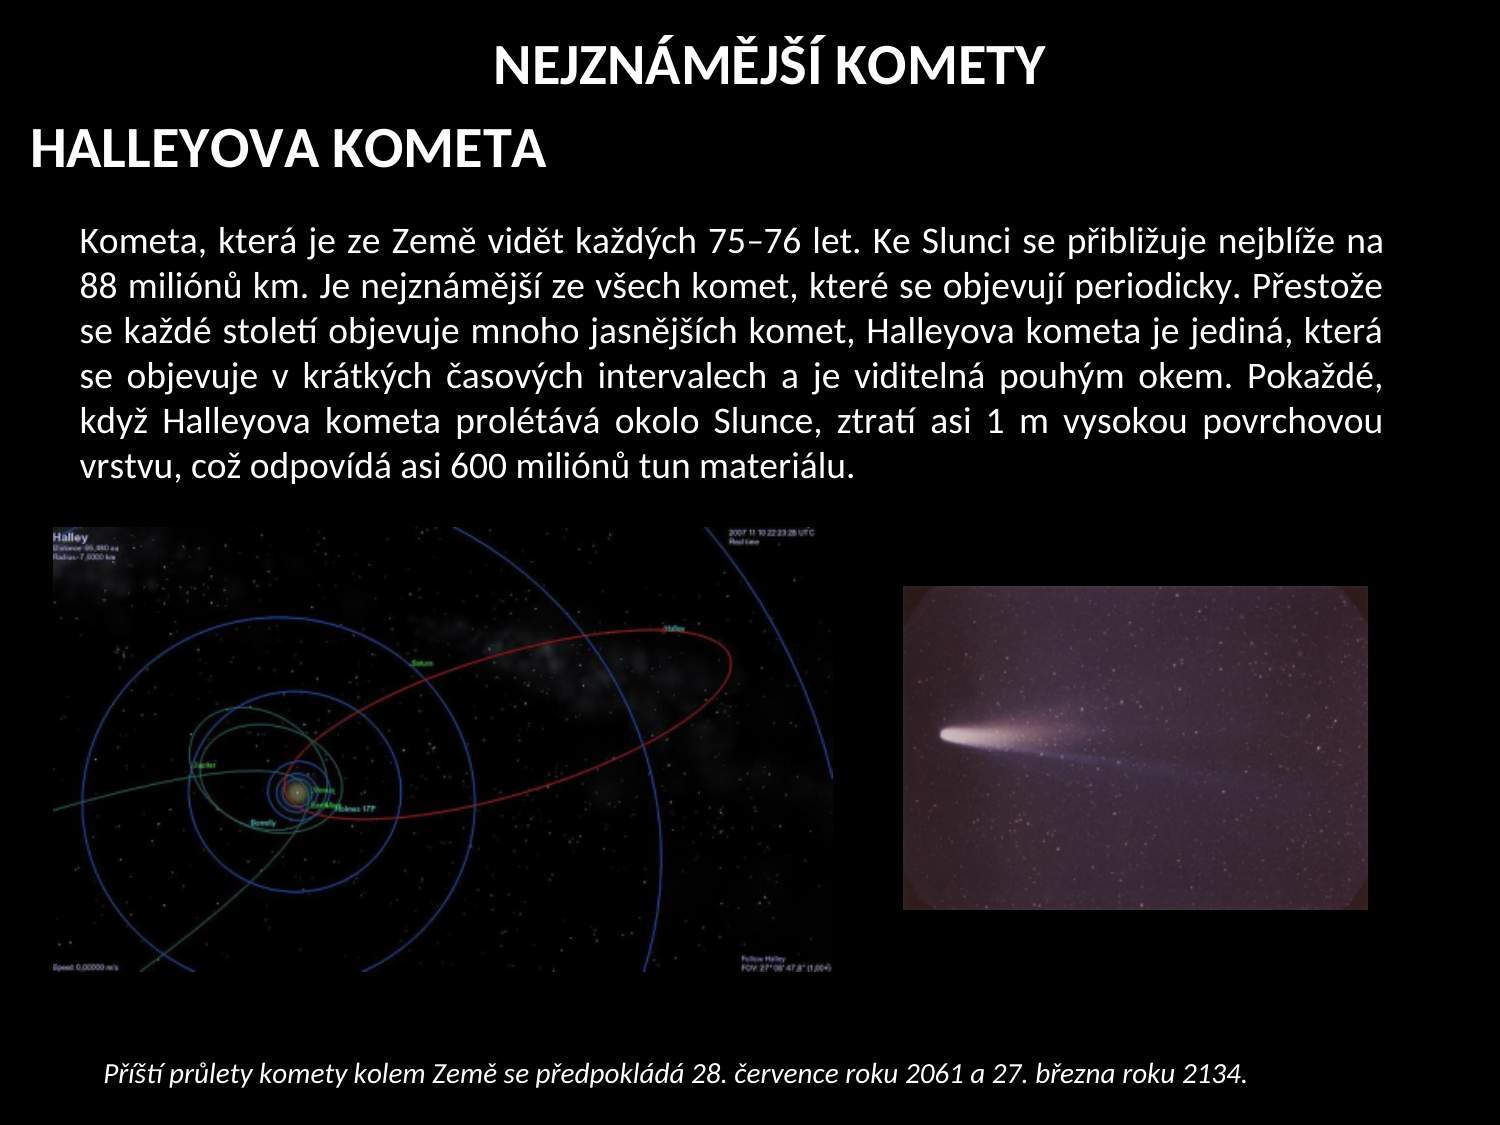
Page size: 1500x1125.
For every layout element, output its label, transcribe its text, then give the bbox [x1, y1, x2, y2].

text_box Příští průlety komety kolem Země se předpokládá 28. července roku 2061 a 27. března roku 2134. [88, 1046, 1388, 1098]
picture [903, 586, 1368, 910]
text_box NEJZNÁMĚJŠÍ KOMETY [479, 19, 1061, 105]
picture [53, 527, 833, 972]
text_box HALLEYOVA KOMETA [15, 101, 563, 188]
text_box Kometa, která je ze Země vidět každých 75−76 let. Ke Slunci se přibližuje nejblíže na 88 miliónů km. Je nejznámější ze všech komet, které se objevují periodicky. Přestože se každé století objevuje mnoho jasnějších komet, Halleyova kometa je jediná, která se objevuje v krátkých časových intervalech a je viditelná pouhým okem. Pokaždé, když Halleyova kometa prolétává okolo Slunce, ztratí asi 1 m vysokou povrchovou vrstvu, což odpovídá asi 600 miliónů tun materiálu. [64, 207, 1400, 494]
